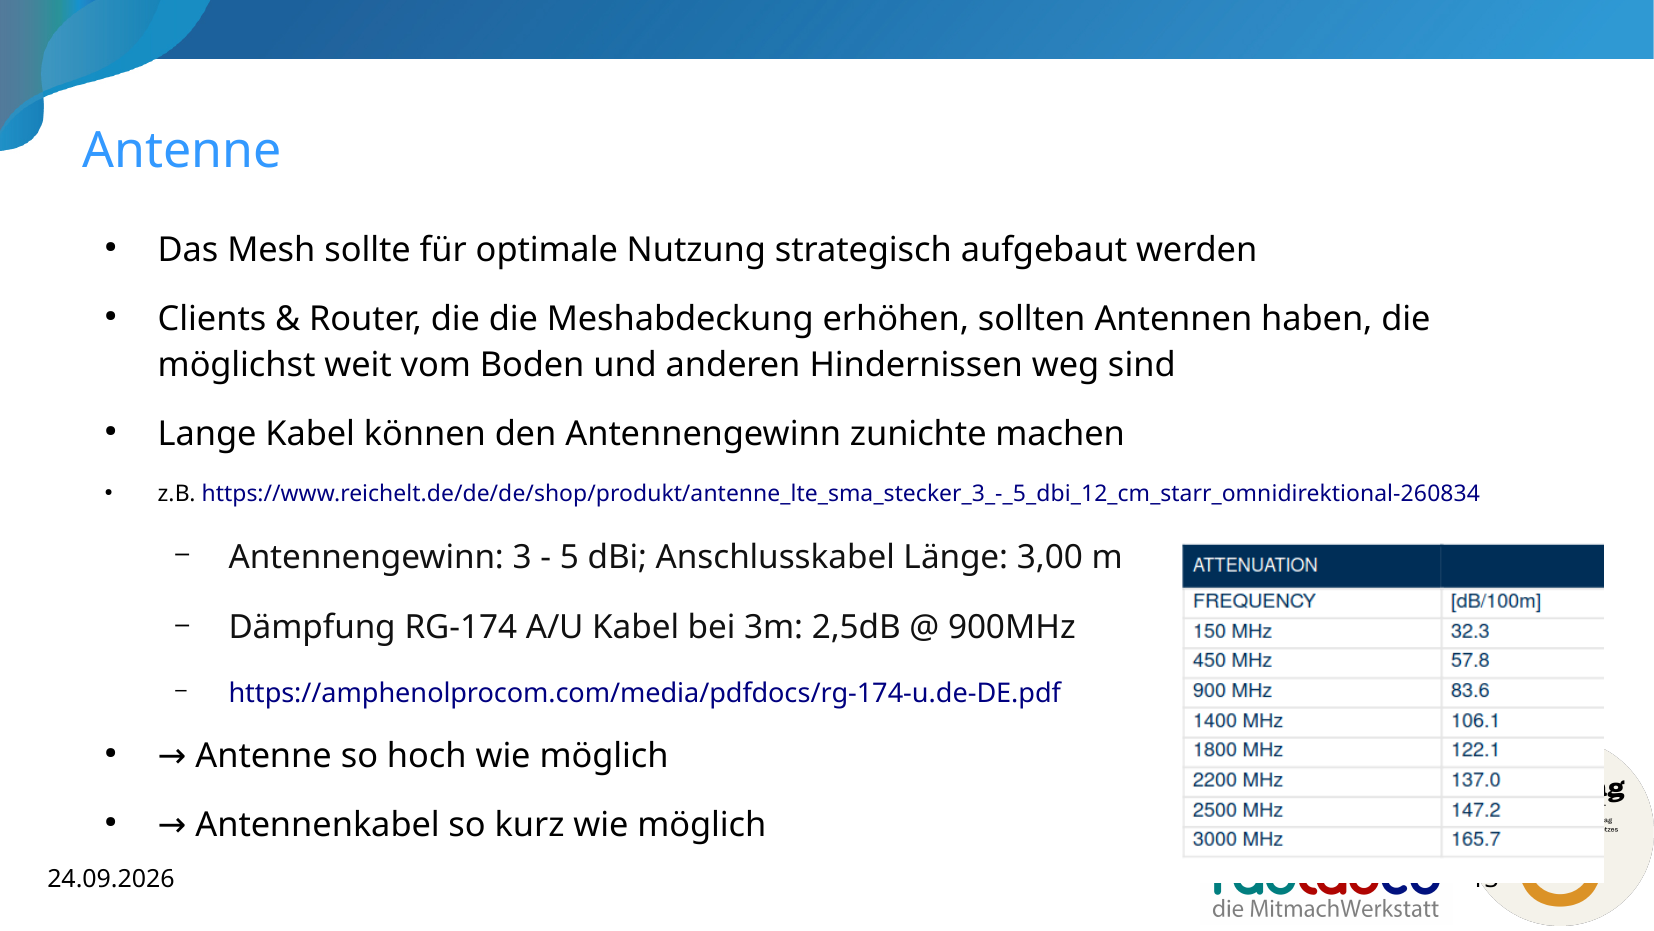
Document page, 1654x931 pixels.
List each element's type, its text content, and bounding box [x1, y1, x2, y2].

list Das Mesh sollte für optimale Nutzung strategisch aufgebaut werden Clients & Router, die die Meshabdeckung erhöhen, sollten Antennen haben, die möglichst weit vom Boden und anderen Hindernissen weg sind Lange Kabel können den Antennengewinn zunichte machen z.B. https://www.reichelt.de/de/de/shop/produkt/antenne_lte_sma_stecker_3_-_5_dbi_12_cm_starr_omnidirektional-260834 Antennengewinn: 3 - 5 dBi; Anschlusskabel Länge: 3,00 m Dämpfung RG-174 A/U Kabel bei 3m: 2,5dB @ 900MHz https://amphenolprocom.com/media/pdfdocs/rg-174-u.de-DE.pdf → Antenne so hoch wie möglich → Antennenkabel so kurz wie möglich [86, 225, 1576, 826]
title Antenne [82, 99, 1571, 197]
picture [0, 0, 1654, 931]
